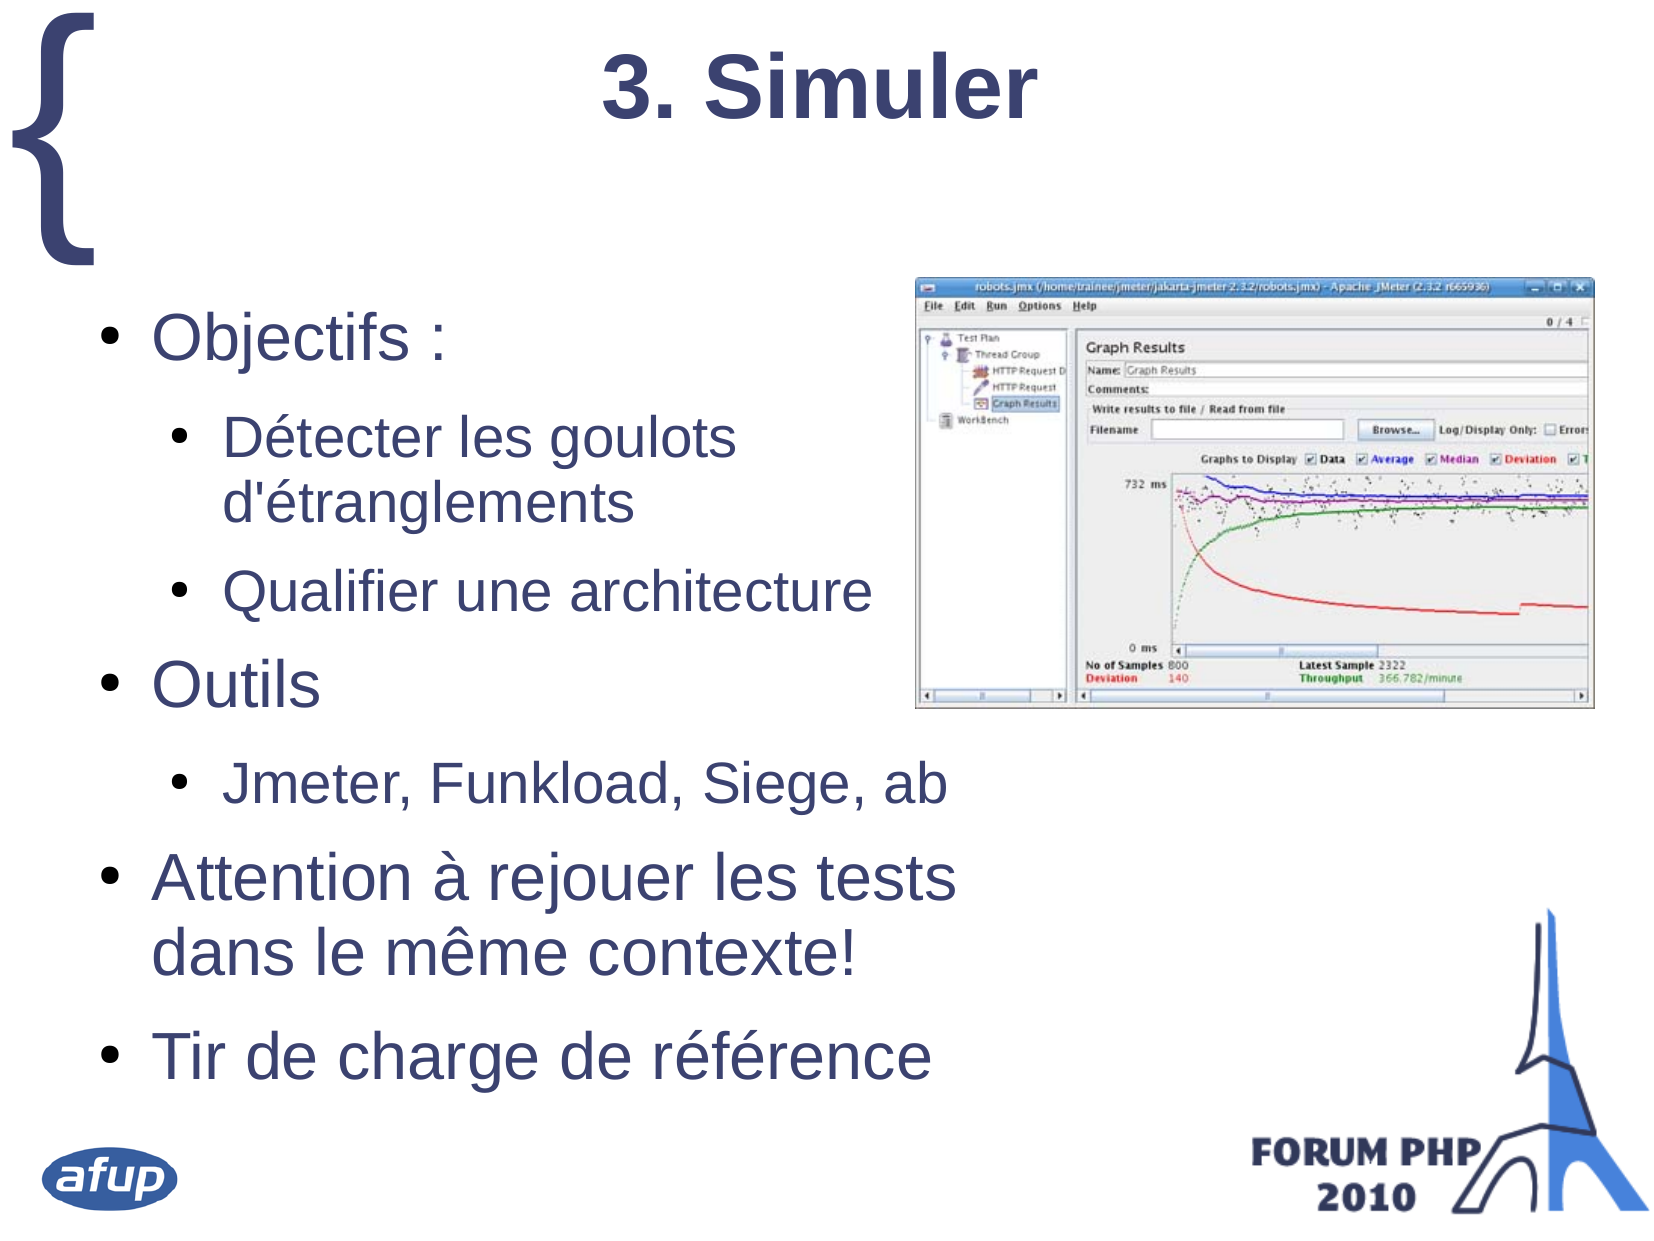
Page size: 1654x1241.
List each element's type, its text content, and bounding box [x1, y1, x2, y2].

picture [915, 277, 1595, 709]
list Objectifs : Détecter les goulots d'étranglements Qualifier une architecture Outils Jmeter, Funkload, Siege, ab Attention à rejouer les tests dans le même contexte! Tir de charge de référence [80, 300, 967, 1119]
picture [41, 1146, 178, 1211]
picture [1240, 872, 1650, 1241]
title 3. Simuler [76, 35, 1565, 243]
